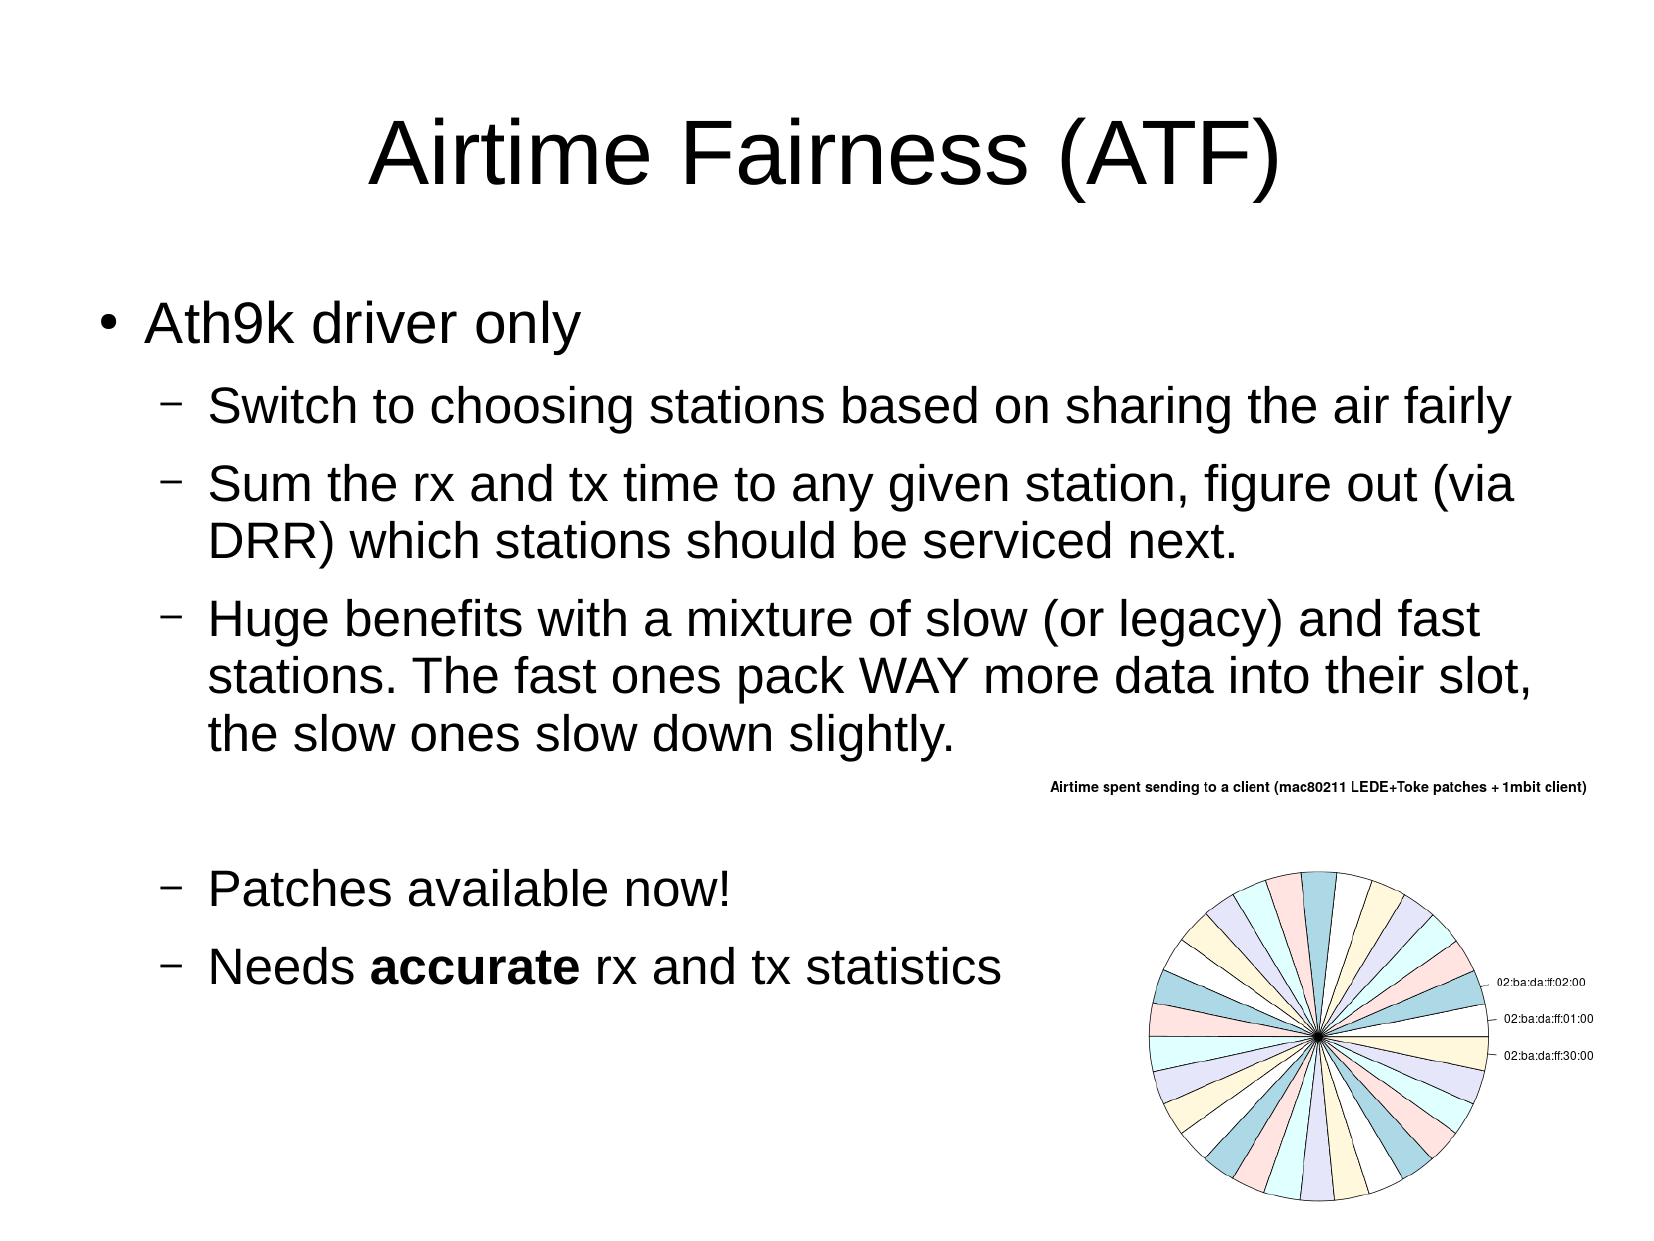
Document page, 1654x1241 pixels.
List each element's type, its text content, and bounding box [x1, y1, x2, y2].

title Airtime Fairness (ATF) [82, 49, 1571, 257]
list Ath9k driver only Switch to choosing stations based on sharing the air fairly Sum the rx and tx time to any given station, figure out (via DRR) which stations should be serviced next. Huge benefits with a mixture of slow (or legacy) and fast stations. The fast ones pack WAY more data into their slot, the slow ones slow down slightly. Patches available now! Needs accurate rx and tx statistics [82, 290, 1571, 1010]
picture [912, 758, 1654, 1241]
